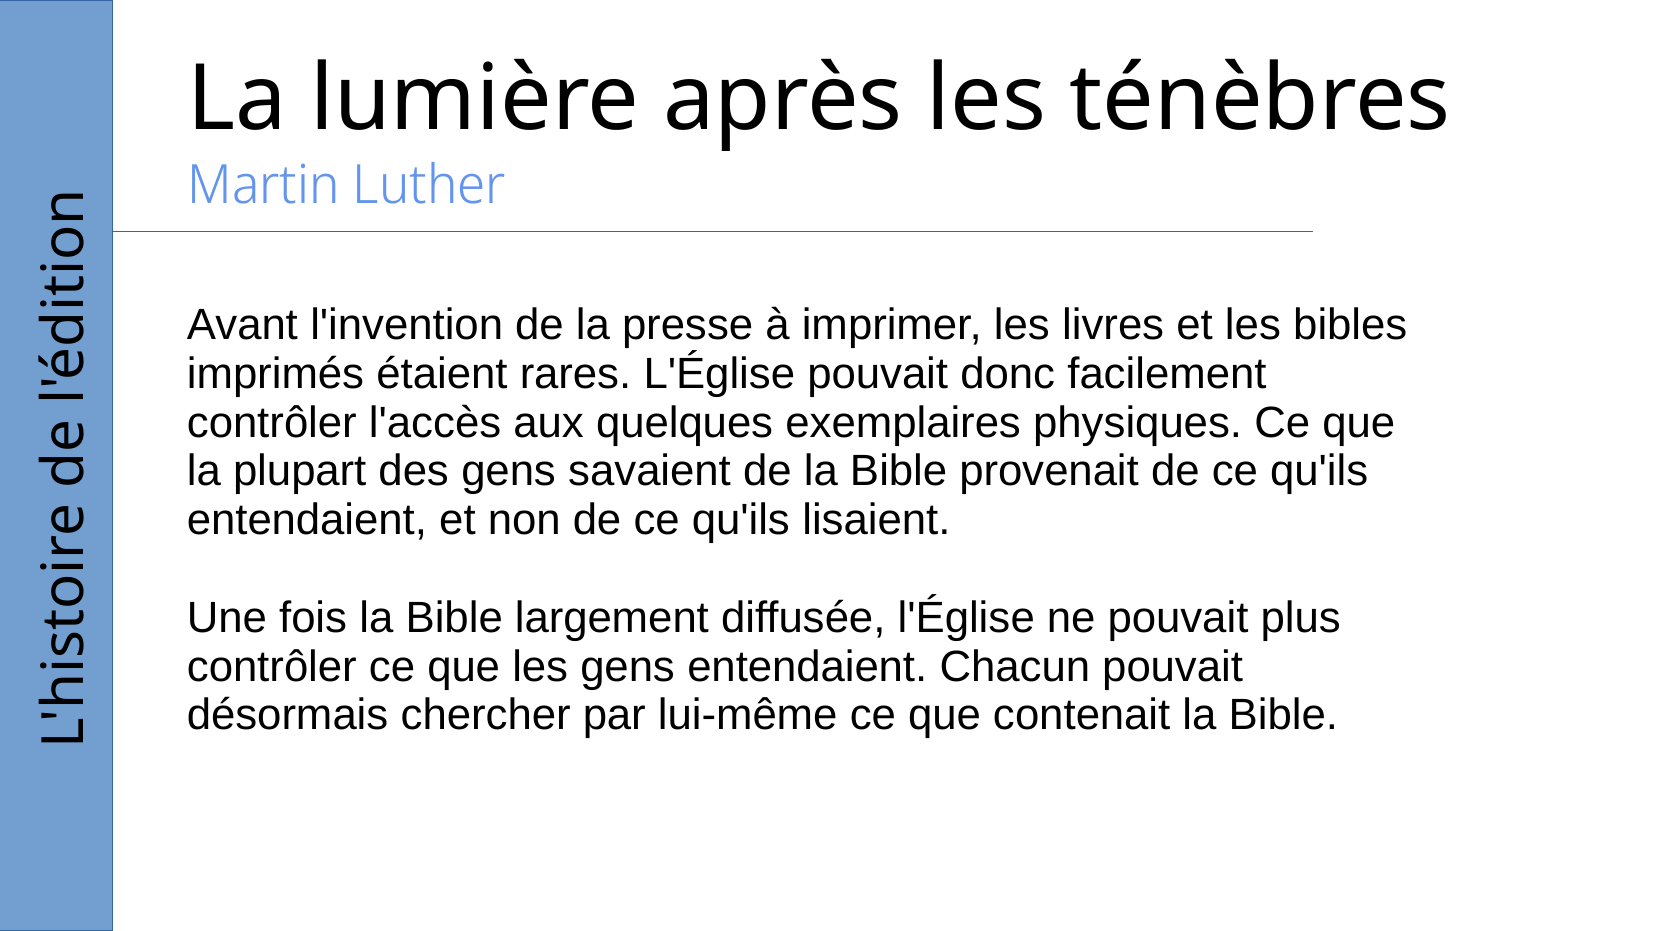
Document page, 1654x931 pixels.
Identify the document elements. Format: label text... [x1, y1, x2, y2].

text_box Avant l'invention de la presse à imprimer, les livres et les bibles imprimés étaient rares. L'Église pouvait donc facilement contrôler l'accès aux quelques exemplaires physiques. Ce que la plupart des gens savaient de la Bible provenait de ce qu'ils entendaient, et non de ce qu'ils lisaient. Une fois la Bible largement diffusée, l'Église ne pouvait plus contrôler ce que les gens entendaient. Chacun pouvait désormais chercher par lui-même ce que contenait la Bible. [186, 300, 1426, 805]
title La lumière après les ténèbres [187, 33, 1571, 125]
text_box [0, 0, 113, 931]
text_box L'histoire de l'édition [13, 37, 105, 901]
title Martin Luther [187, 125, 1571, 239]
